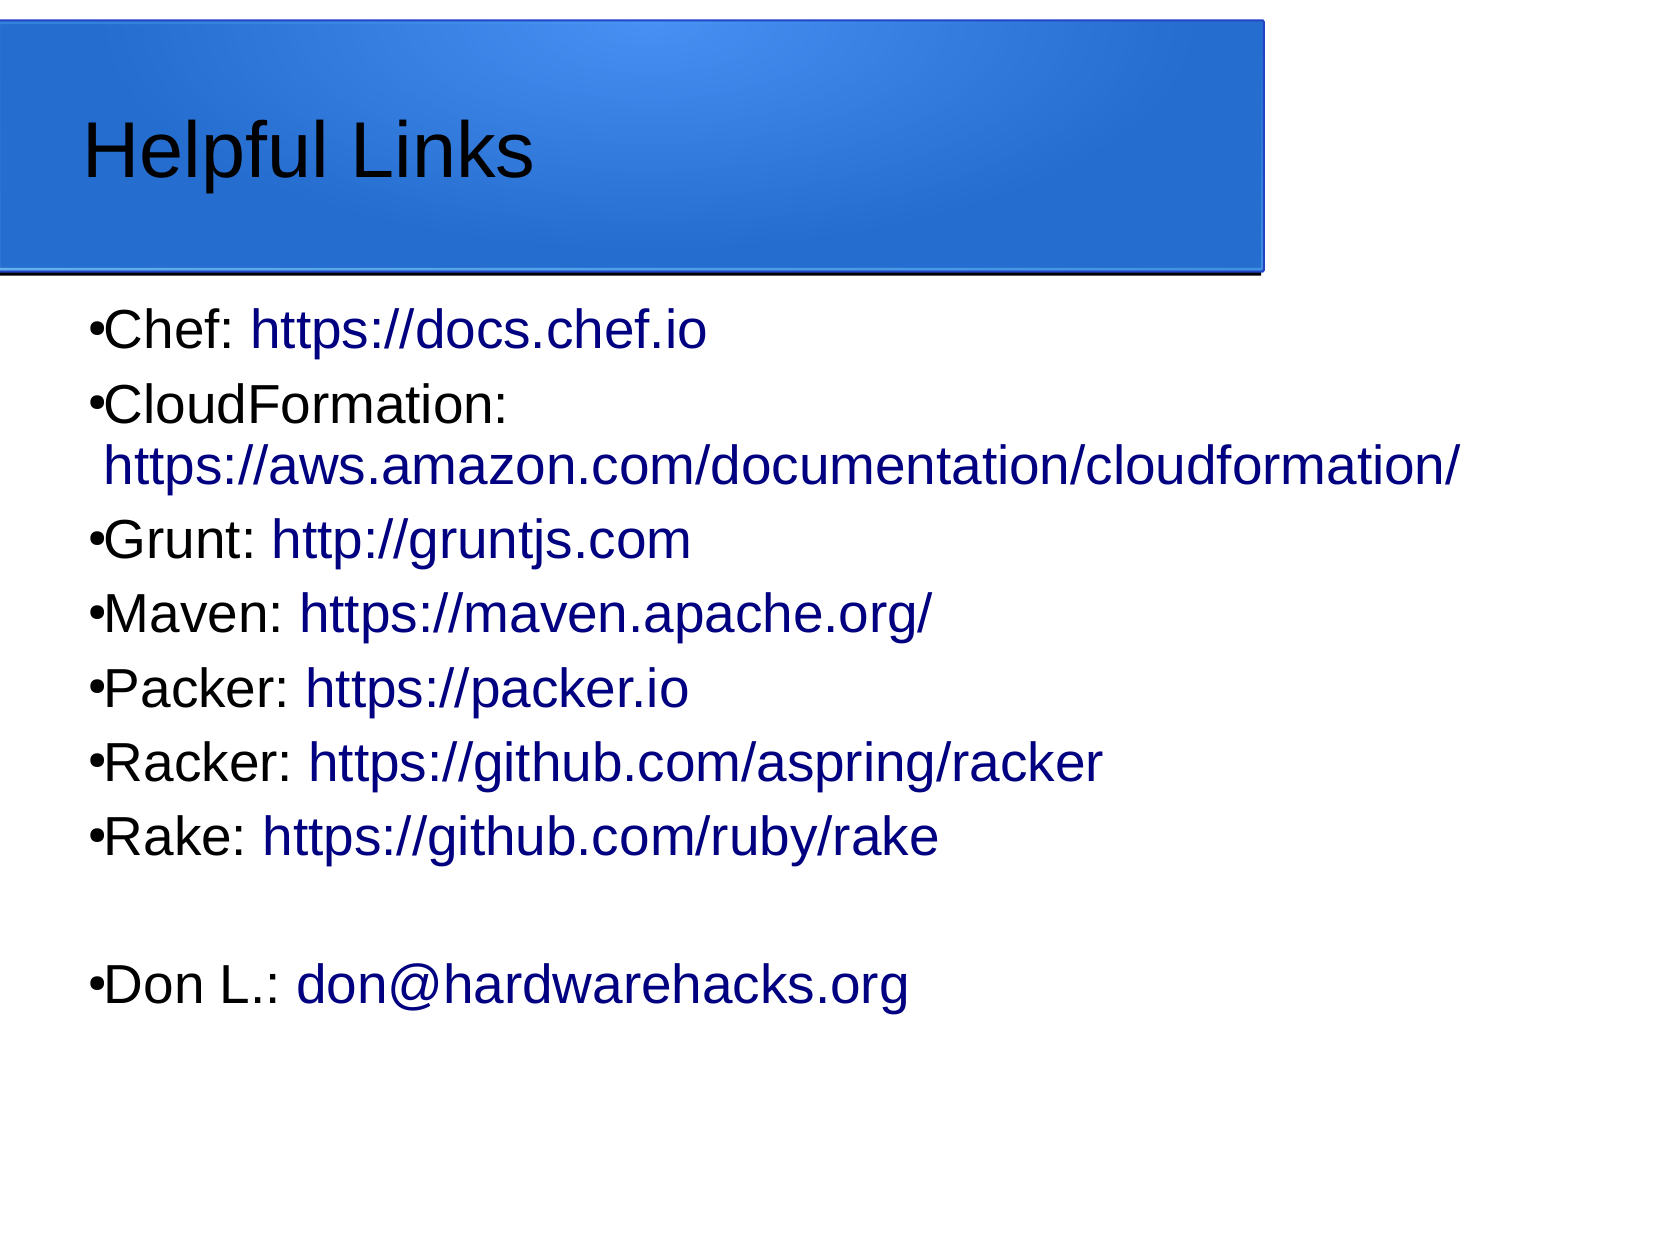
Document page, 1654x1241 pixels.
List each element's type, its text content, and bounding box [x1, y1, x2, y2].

list Chef: https://docs.chef.io CloudFormation: https://aws.amazon.com/documentation/cloudformation/ Grunt: http://gruntjs.com Maven: https://maven.apache.org/ Packer: https://packer.io Racker: https://github.com/aspring/racker Rake: https://github.com/ruby/rake Don L.: don@hardwarehacks.org [82, 299, 1571, 1019]
title Helpful Links [82, 47, 1235, 252]
